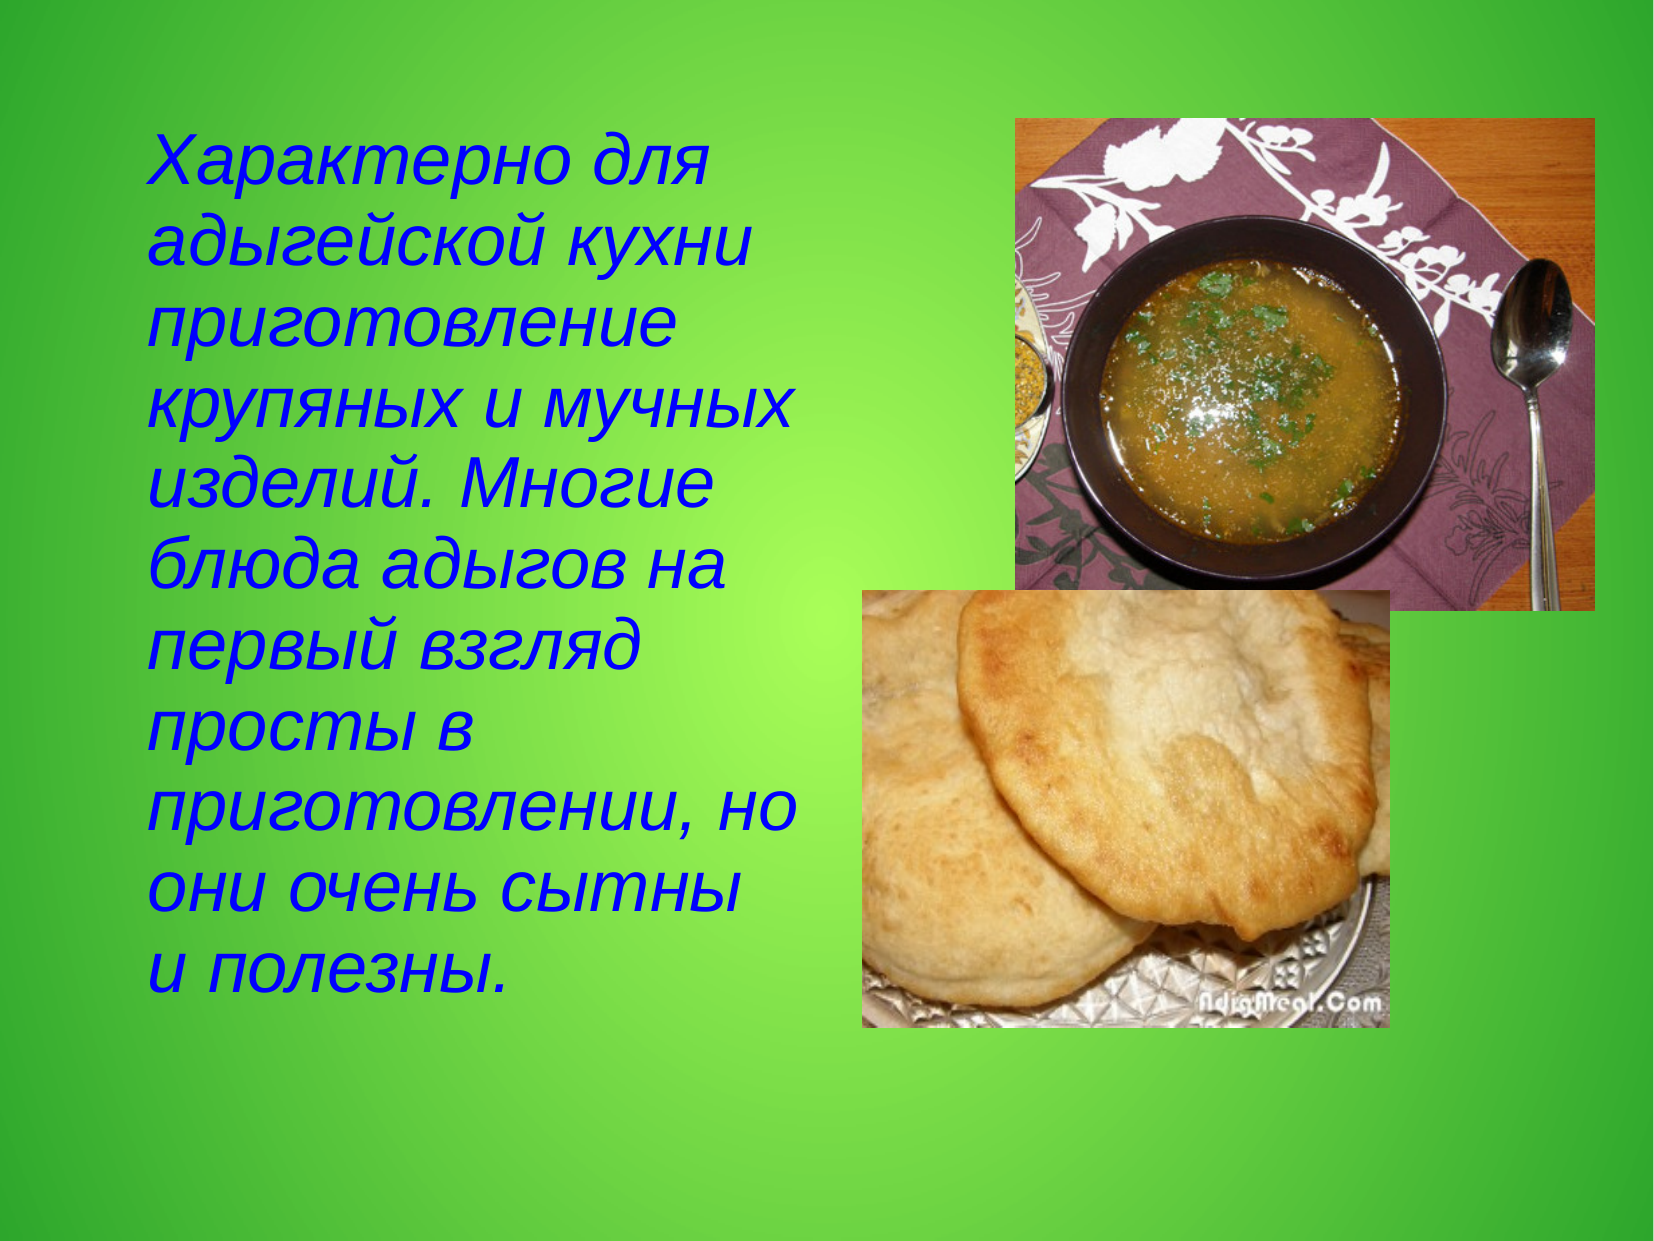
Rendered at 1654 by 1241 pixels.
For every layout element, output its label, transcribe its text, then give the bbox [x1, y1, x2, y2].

picture [0, 0, 1654, 1241]
list Характерно для адыгейской кухни приготовление крупяных и мучных изделий. Многие блюда адыгов на первый взгляд просты в приготовлении, но они очень сытны и полезны. [77, 119, 804, 839]
